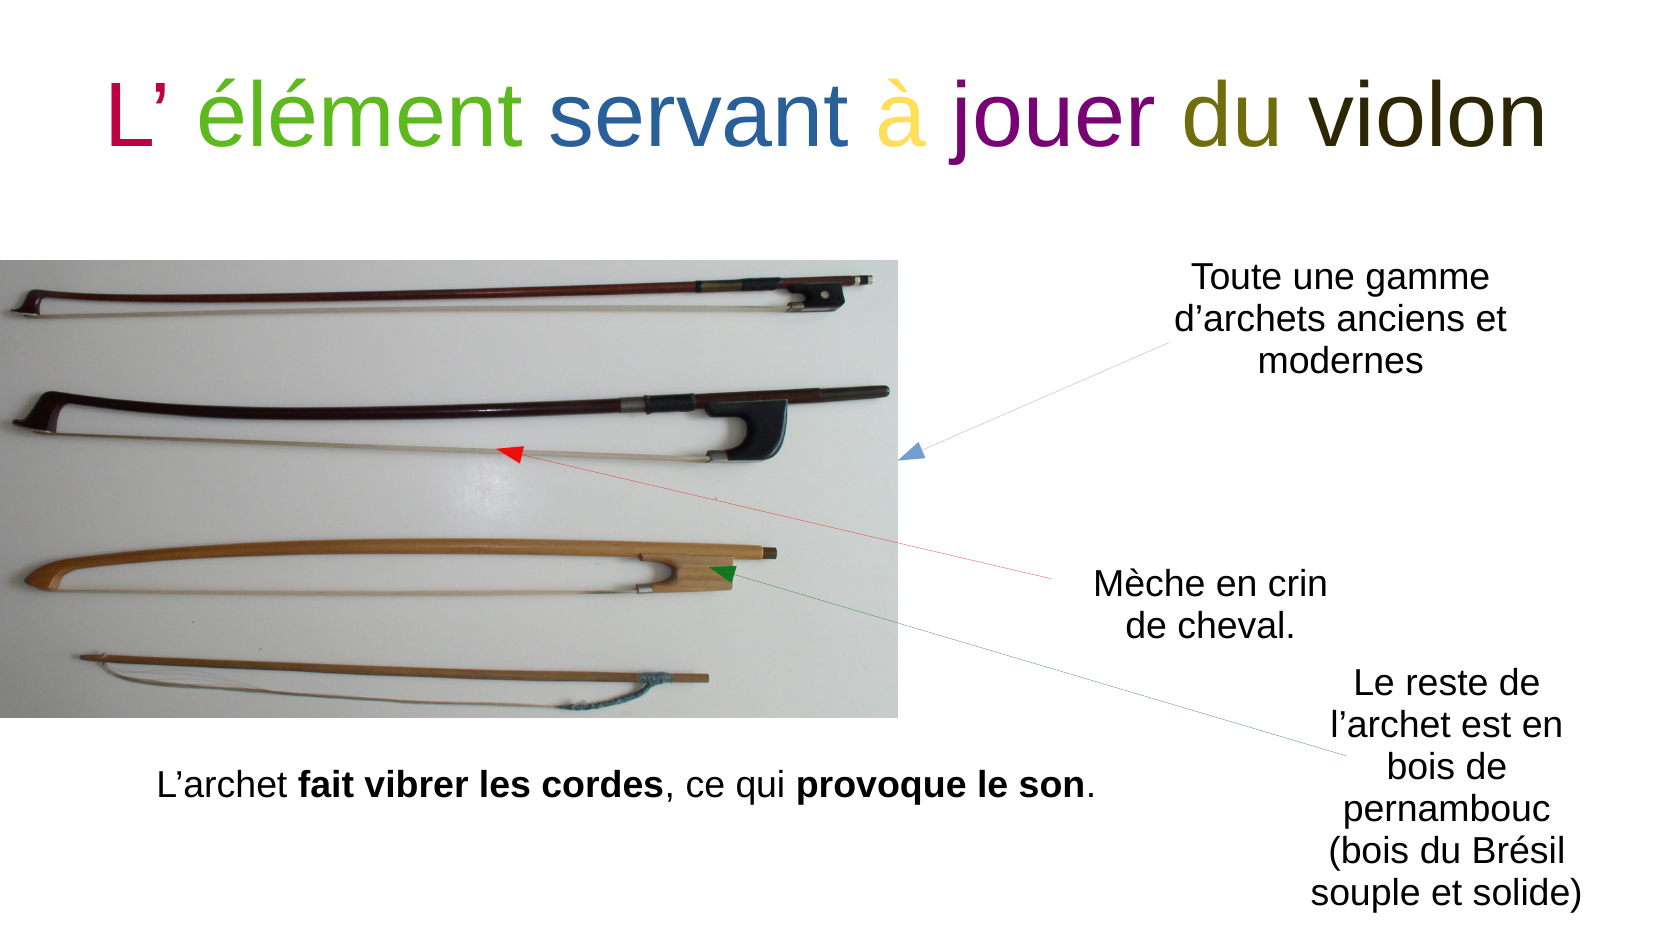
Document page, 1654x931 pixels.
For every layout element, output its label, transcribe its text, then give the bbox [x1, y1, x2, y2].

text_box Mèche en crin de cheval. [1062, 555, 1359, 655]
text_box Le reste de l’archet est en bois de pernambouc (bois du Brésil souple et solide) [1287, 653, 1607, 922]
text_box L’archet fait vibrer les cordes, ce qui provoque le son. [141, 755, 1193, 814]
title L’ élément servant à jouer du violon [82, 12, 1571, 218]
text_box Toute une gamme d’archets anciens et modernes [1133, 248, 1548, 557]
picture [0, 260, 898, 718]
